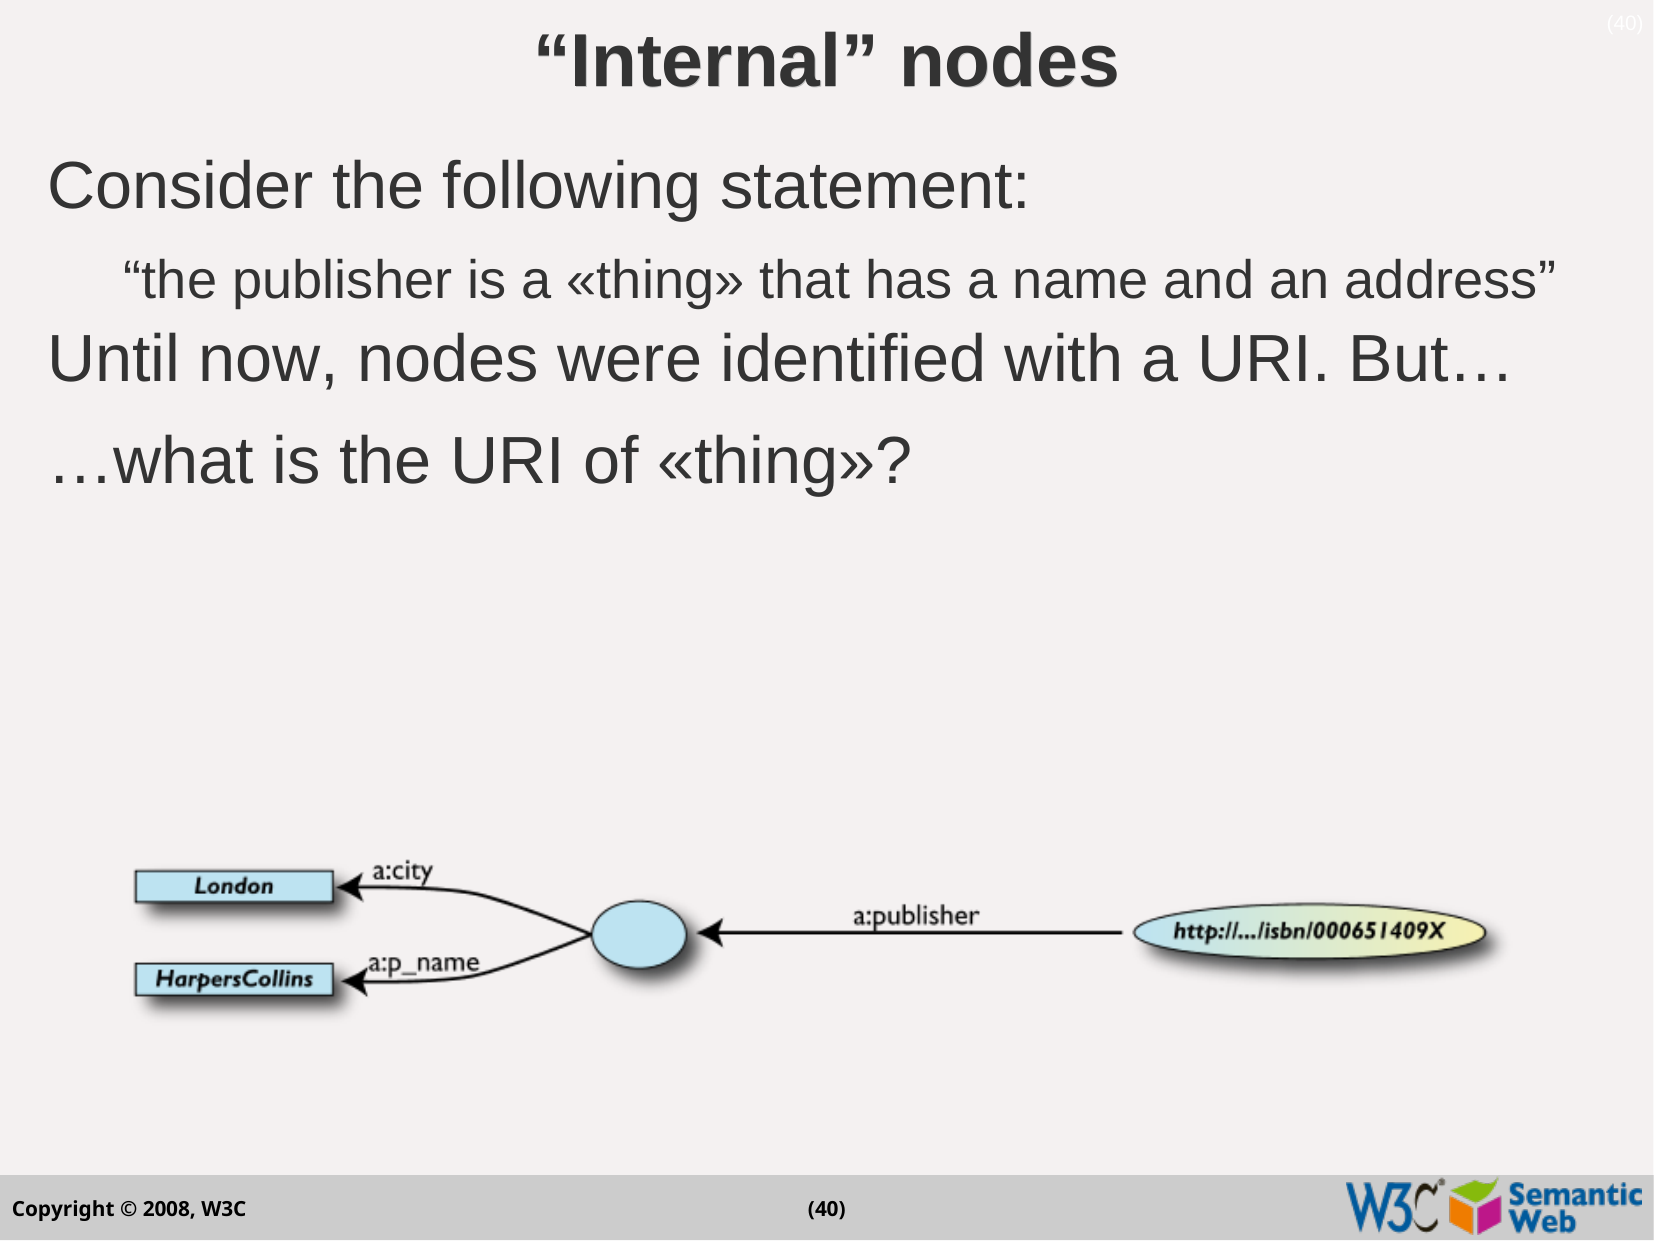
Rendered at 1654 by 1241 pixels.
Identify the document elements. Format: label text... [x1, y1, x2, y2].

picture [1346, 1175, 1642, 1235]
picture [118, 855, 1525, 1034]
title “Internal” nodes [0, 0, 1654, 119]
list Consider the following statement: “the publisher is a «thing» that has a name and an address” Until now, nodes were identified with a URI. But… …what is the URI of «thing»? [29, 147, 1624, 502]
